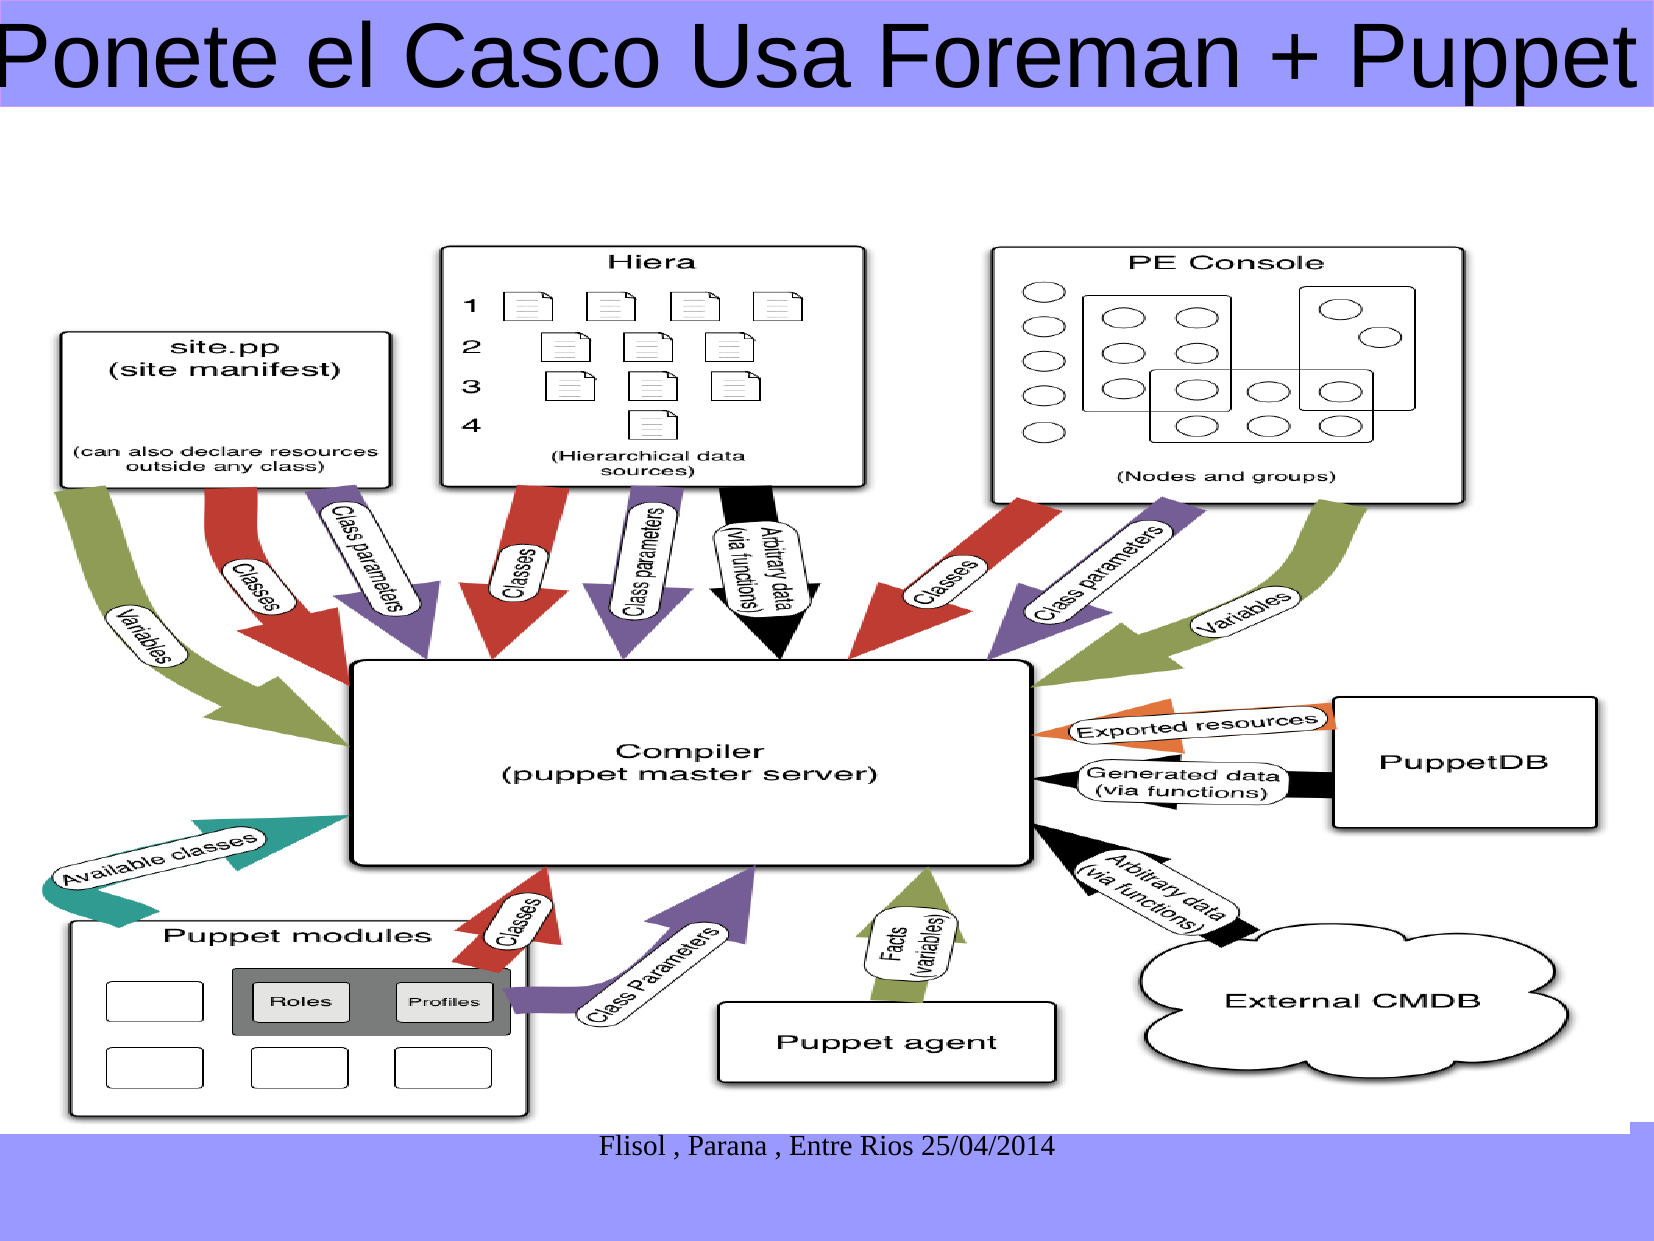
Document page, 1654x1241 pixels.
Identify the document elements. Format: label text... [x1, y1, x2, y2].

title Ponete el Casco Usa Foreman + Puppet [0, 0, 1654, 160]
picture [0, 233, 1630, 1134]
